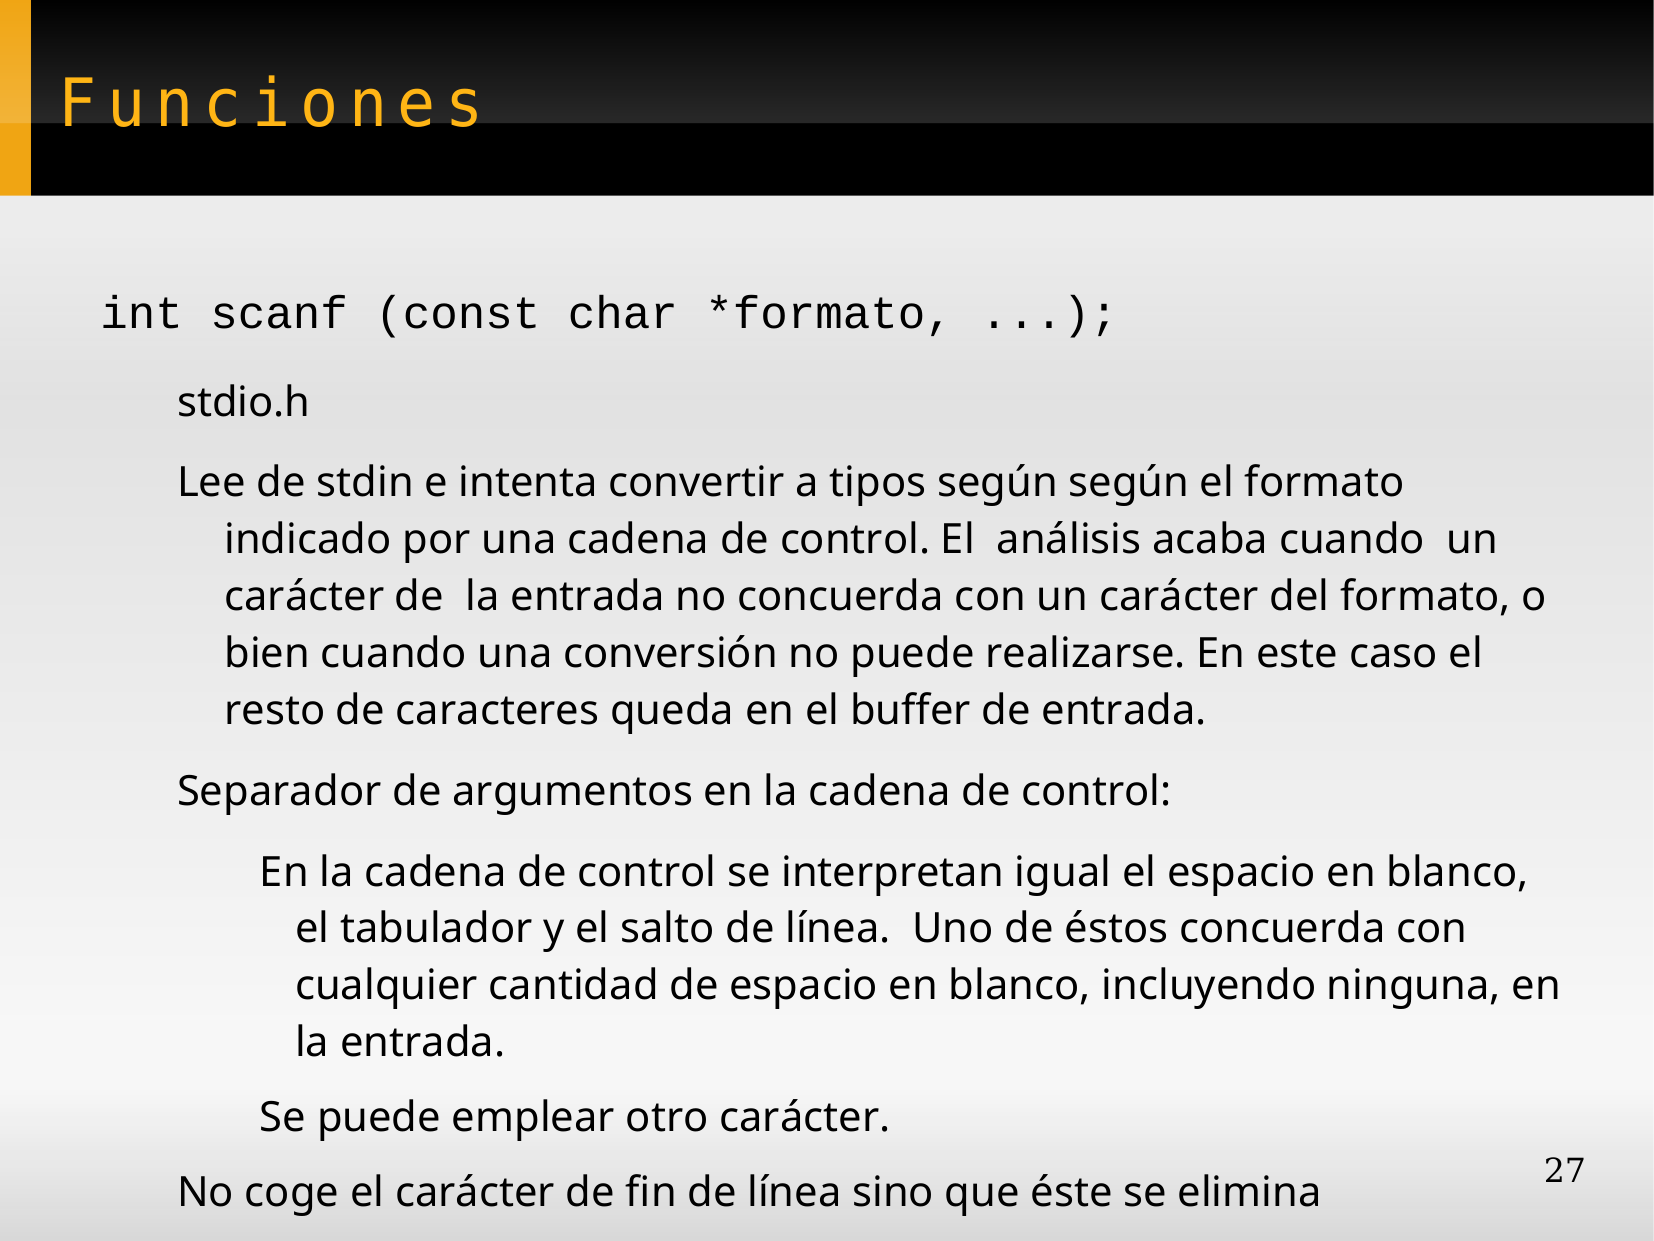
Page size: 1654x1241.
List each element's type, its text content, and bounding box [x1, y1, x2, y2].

list int scanf (const char *formato, ...); stdio.h Lee de stdin e intenta convertir a tipos según según el formato indicado por una cadena de control. El análisis acaba cuando un carácter de la entrada no concuerda con un carácter del formato, o bien cuando una conversión no puede realizarse. En este caso el resto de caracteres queda en el buffer de entrada. Separador de argumentos en la cadena de control: En la cadena de control se interpretan igual el espacio en blanco, el tabulador y el salto de línea. Uno de éstos concuerda con cualquier cantidad de espacio en blanco, incluyendo ninguna, en la entrada. Se puede emplear otro carácter. No coge el carácter de fin de línea sino que éste se elimina No controla desbordamiento de buffer para el caso de %s [82, 290, 1571, 1155]
title Funciones [59, 29, 1506, 178]
picture [0, 0, 1654, 1241]
